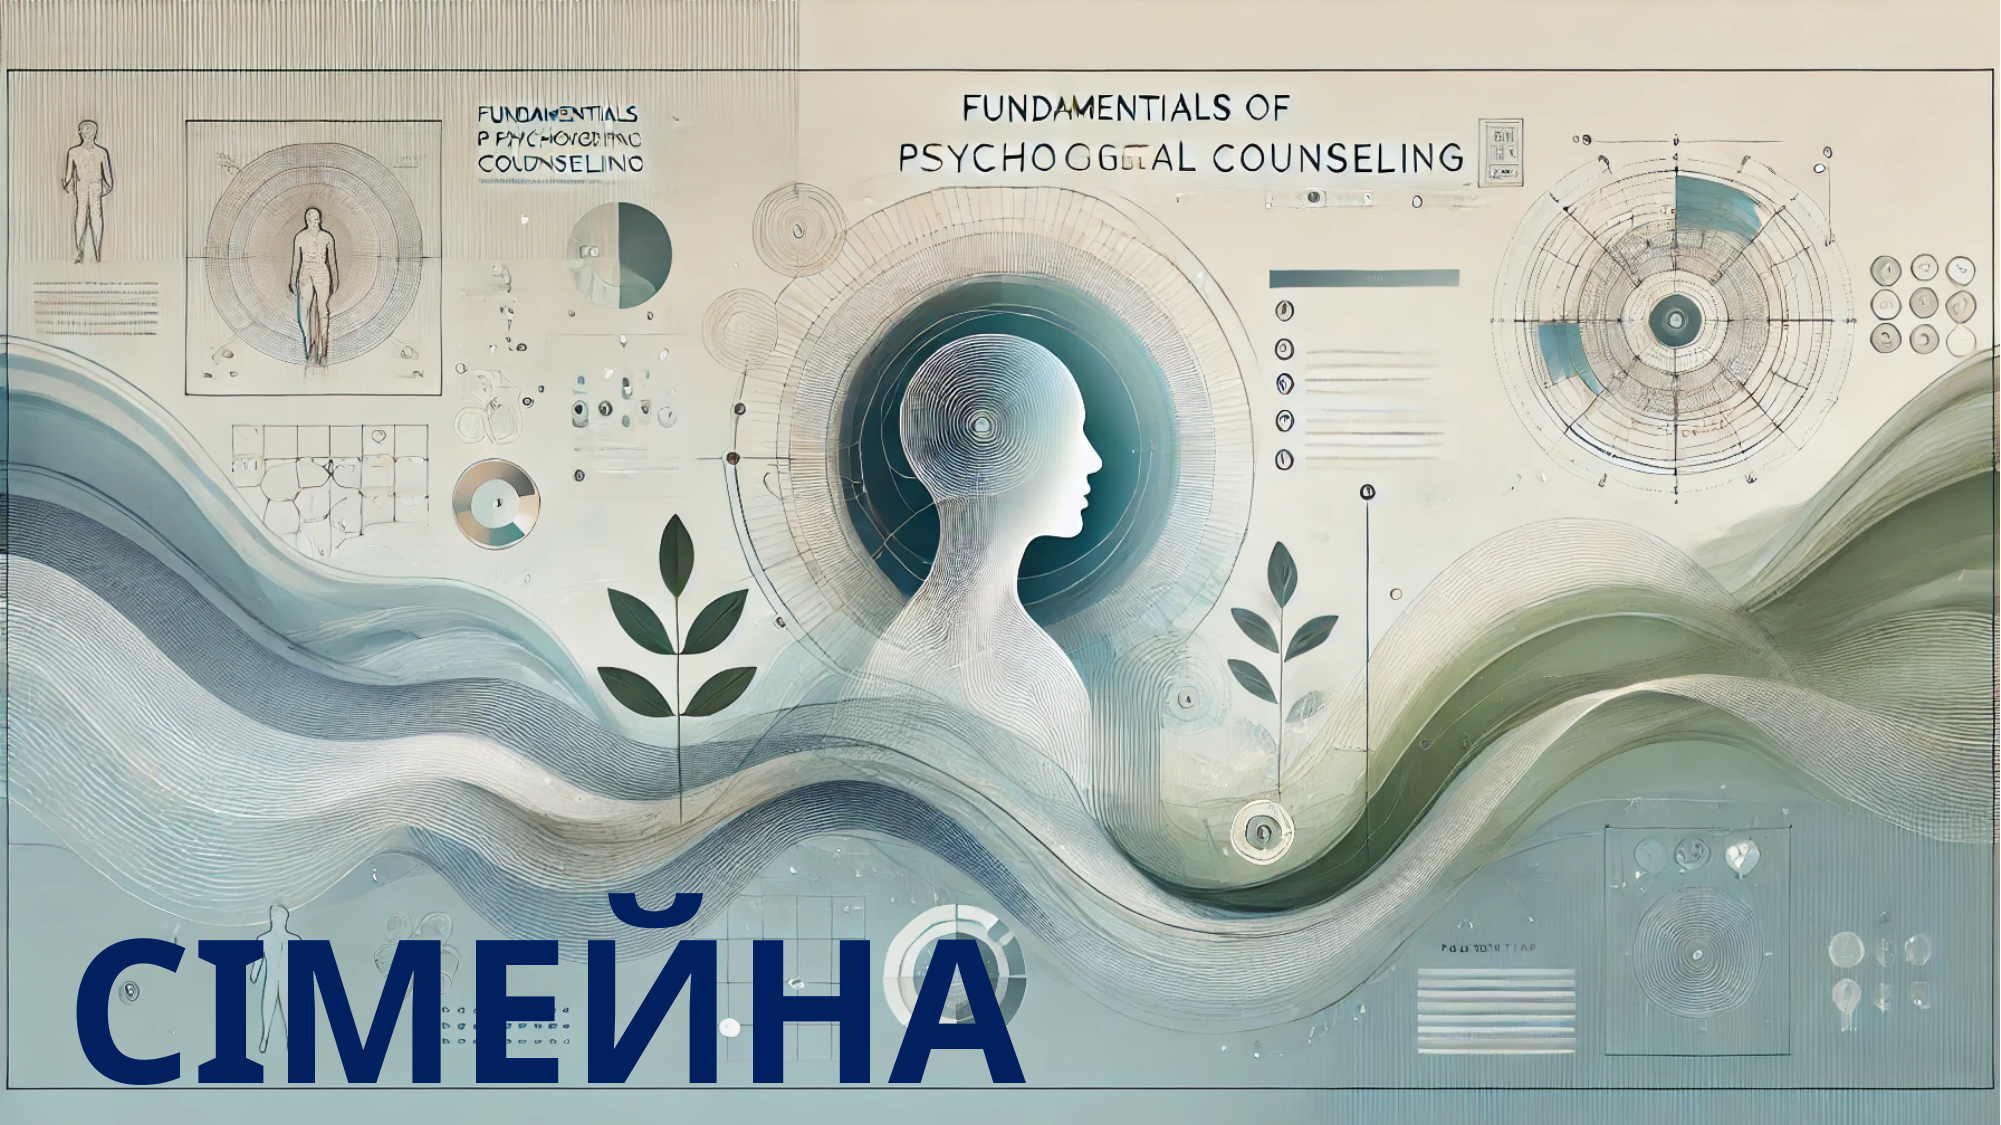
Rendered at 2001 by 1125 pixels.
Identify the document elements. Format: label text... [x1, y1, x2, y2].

picture [0, 0, 2000, 1125]
title СІМЕЙНА ПСИХОЛОГІЯ [50, 876, 2000, 1125]
